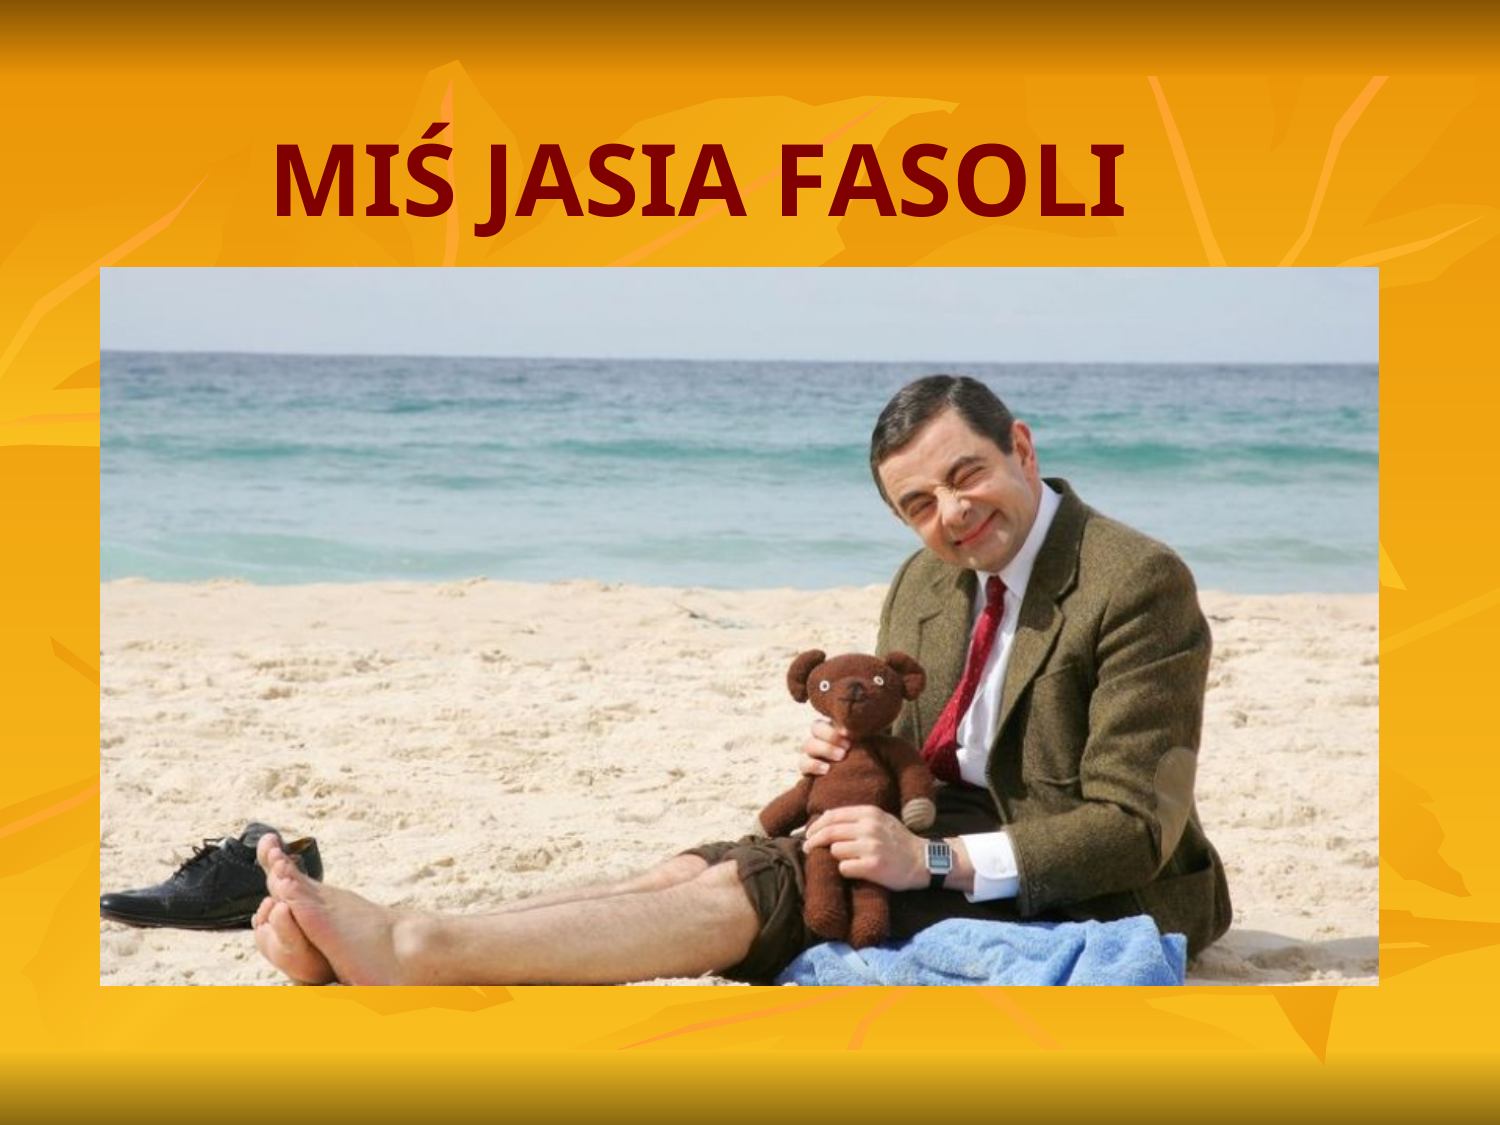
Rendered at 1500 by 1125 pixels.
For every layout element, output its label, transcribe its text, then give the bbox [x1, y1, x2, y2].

title MIŚ JASIA FASOLI [135, 78, 1317, 256]
picture [100, 267, 1379, 986]
